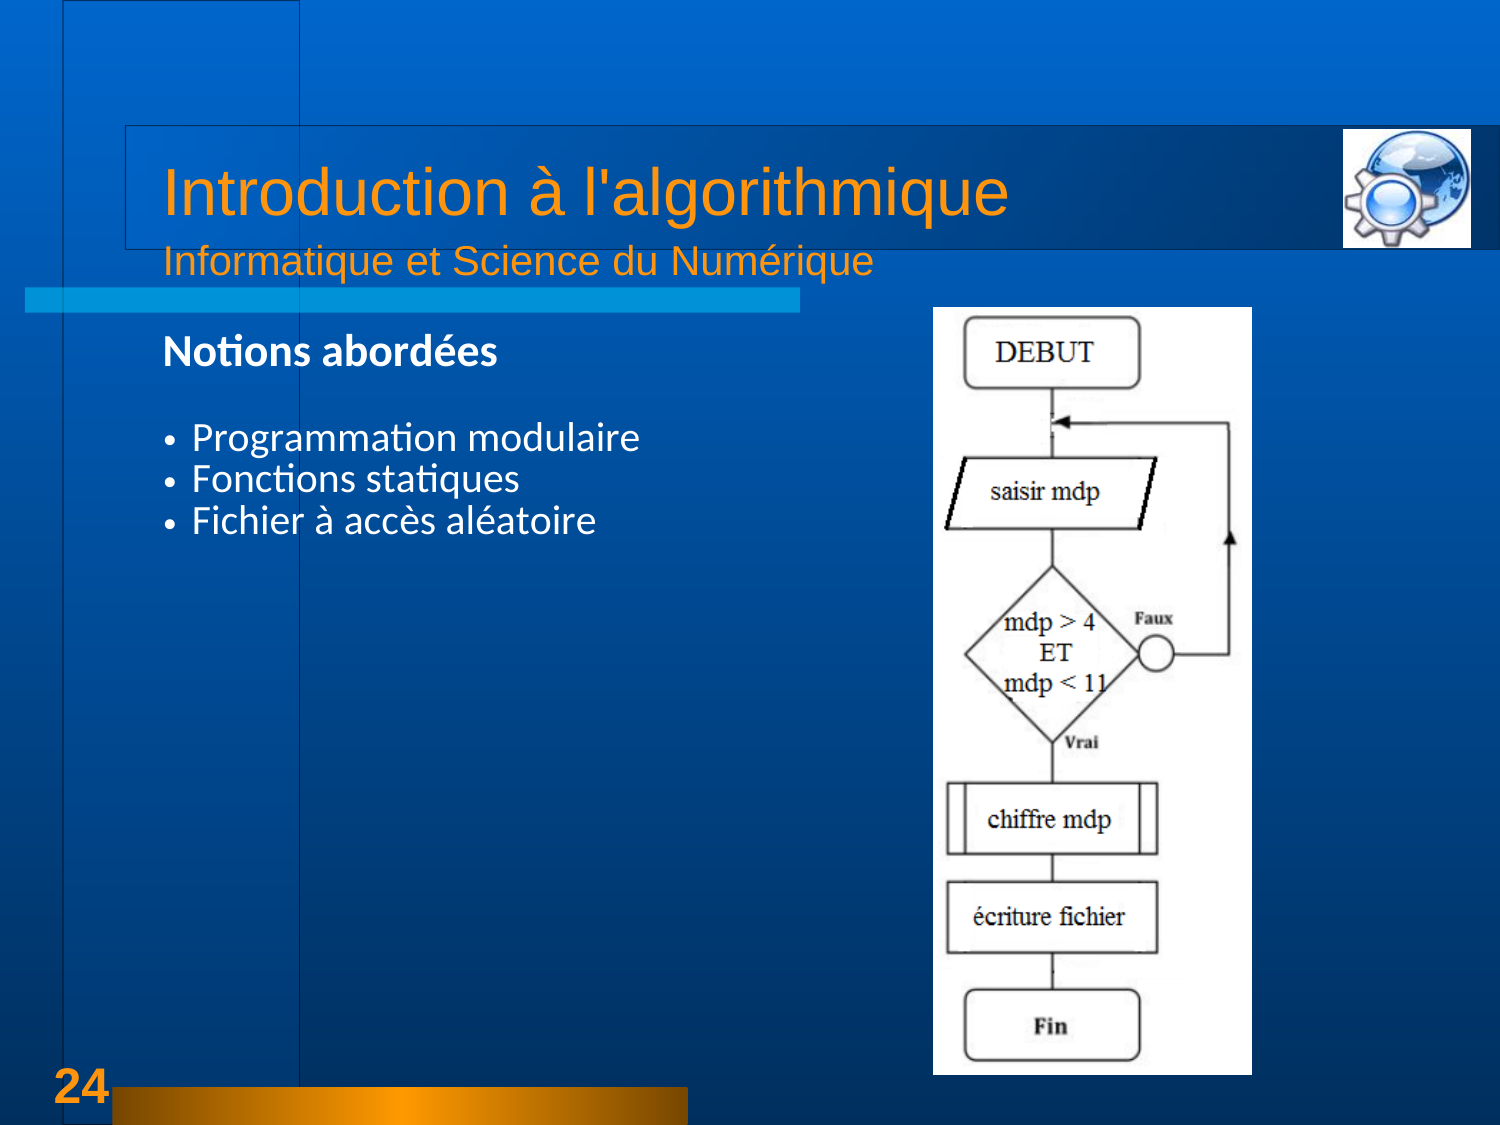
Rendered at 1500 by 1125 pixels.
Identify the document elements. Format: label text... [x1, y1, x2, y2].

picture [933, 307, 1252, 1075]
text_box Notions abordées Programmation modulaire Fonctions statiques Fichier à accès aléatoire [147, 324, 886, 957]
picture [1343, 129, 1471, 248]
